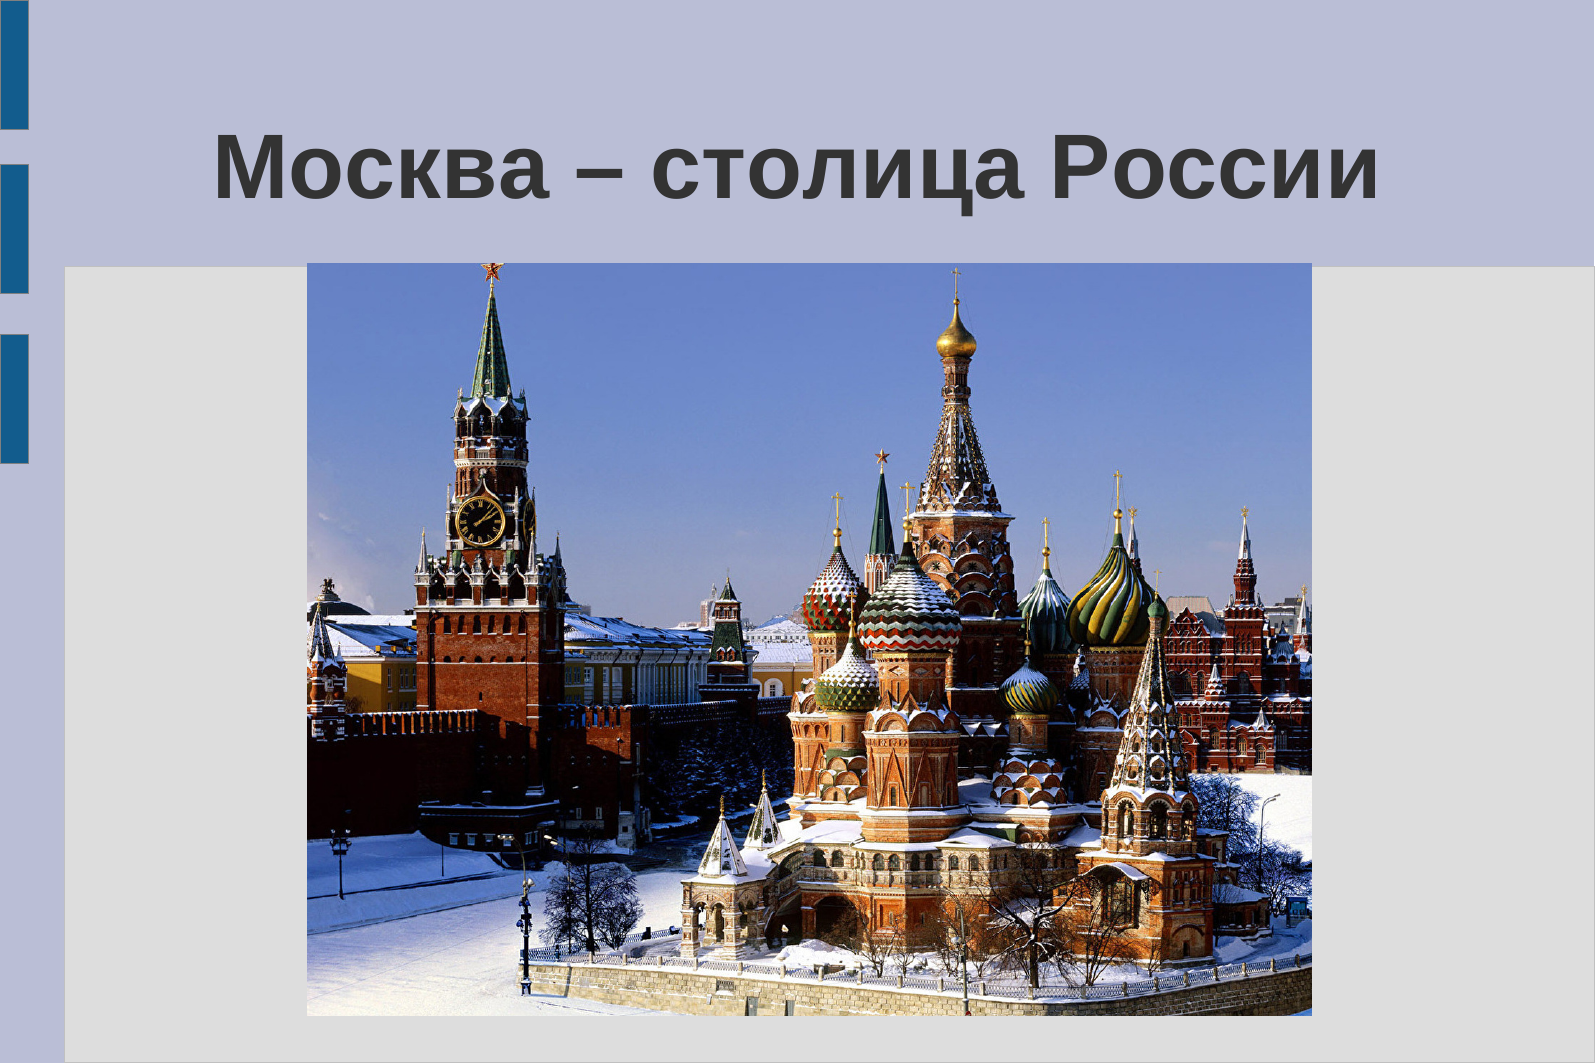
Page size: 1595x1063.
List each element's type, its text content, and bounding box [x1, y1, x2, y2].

picture [307, 263, 1312, 1016]
title Москва – столица России [117, 78, 1479, 256]
